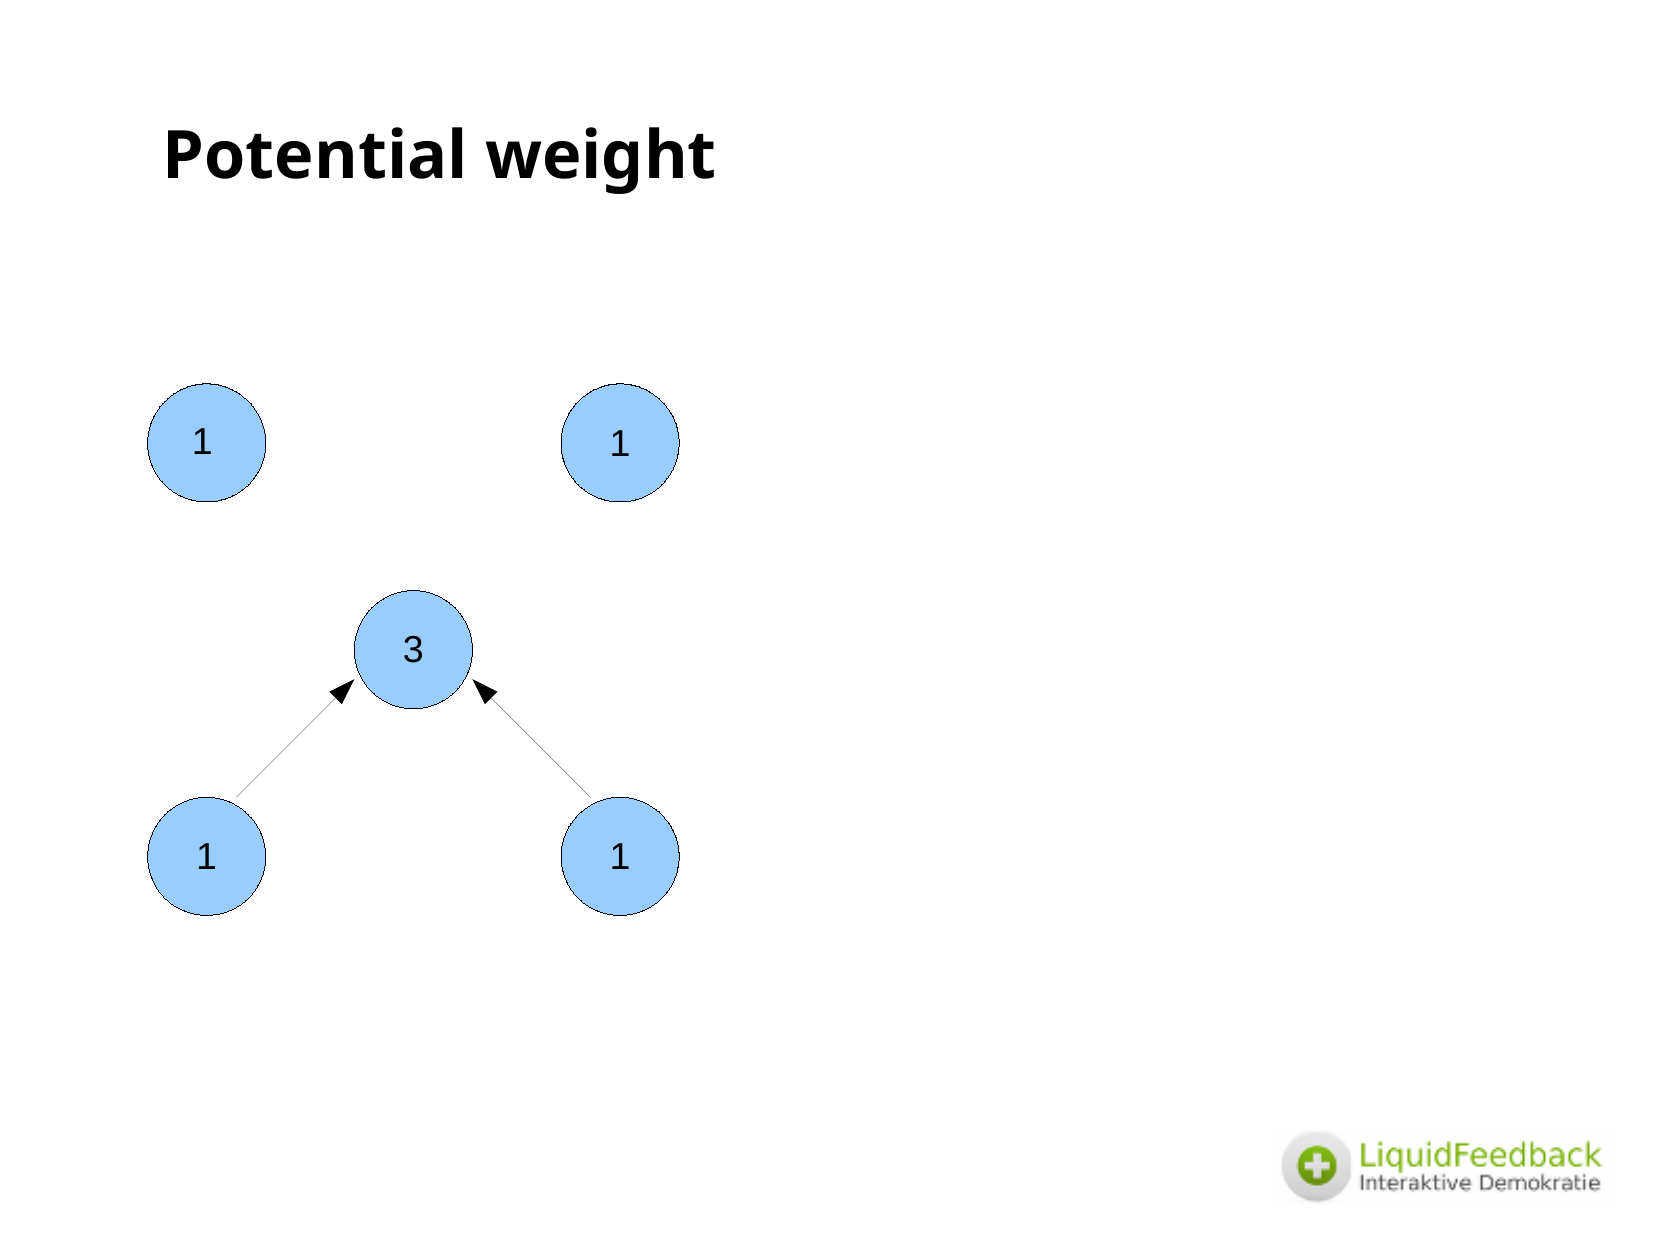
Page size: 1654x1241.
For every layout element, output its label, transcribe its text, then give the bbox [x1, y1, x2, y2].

text_box [147, 383, 266, 502]
text_box 1 [561, 797, 680, 916]
text_box 1 [561, 383, 680, 502]
text_box 1 [147, 797, 266, 916]
picture [1276, 1127, 1613, 1205]
title Potential weight [82, 49, 798, 257]
text_box 3 [354, 590, 473, 709]
text_box 1 [177, 413, 228, 471]
